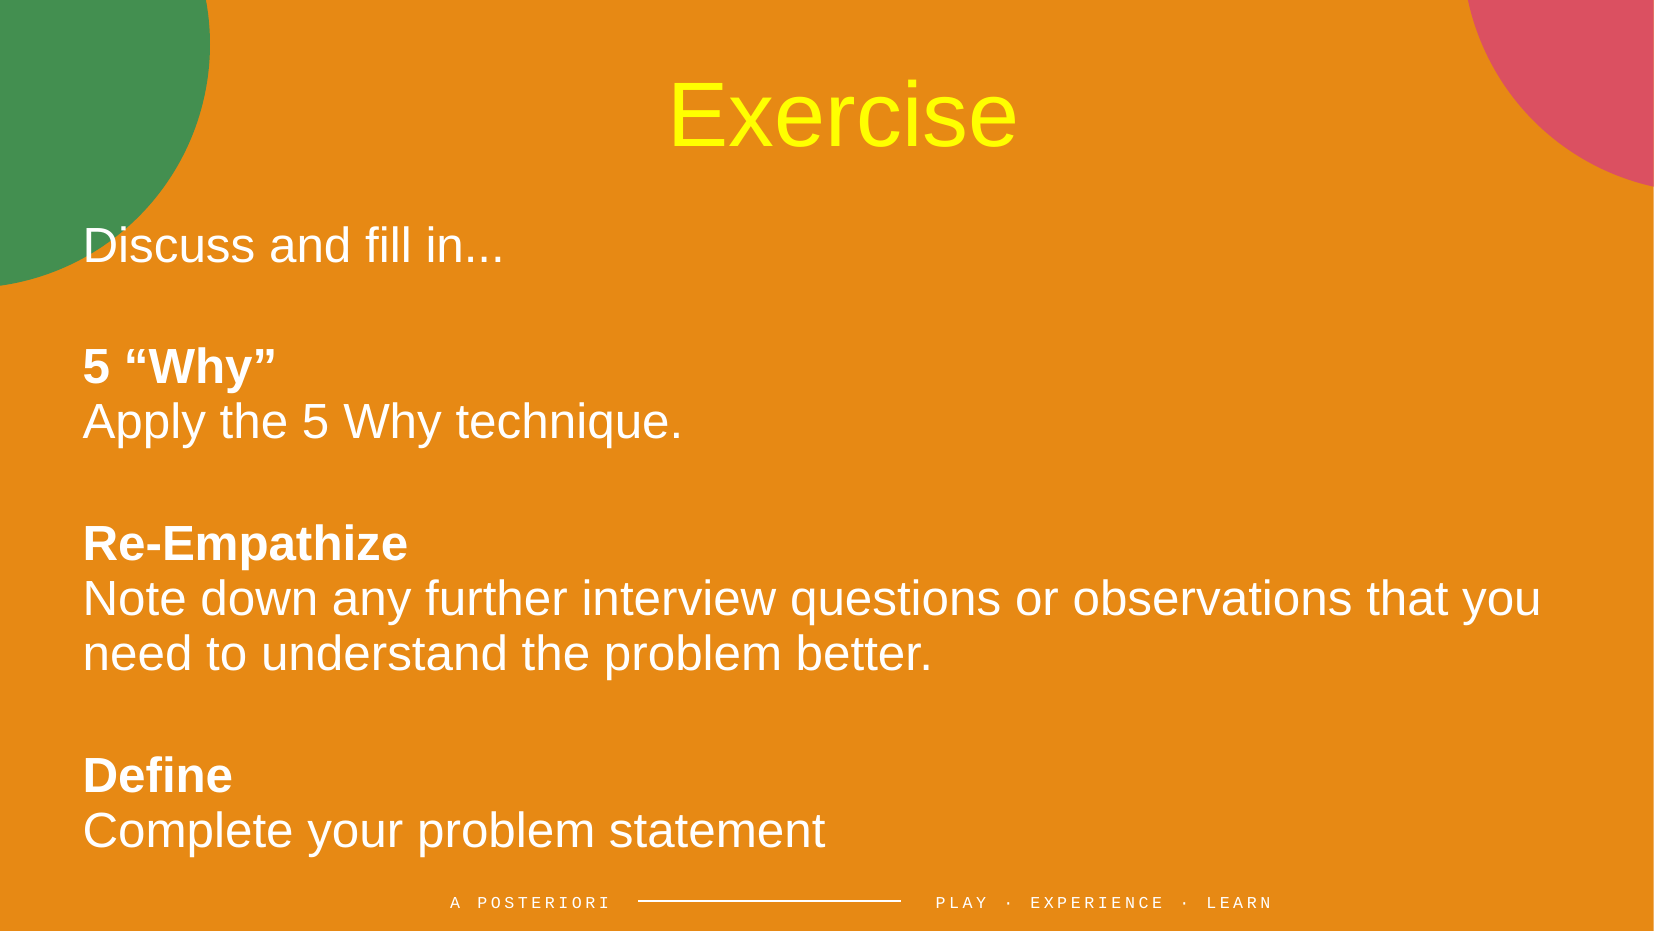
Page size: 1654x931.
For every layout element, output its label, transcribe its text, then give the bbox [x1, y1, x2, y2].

title Exercise [187, 37, 1501, 193]
list Discuss and fill in... 5 “Why” Apply the 5 Why technique. Re-Empathize Note down any further interview questions or observations that you need to understand the problem better. Define Complete your problem statement [82, 217, 1571, 863]
